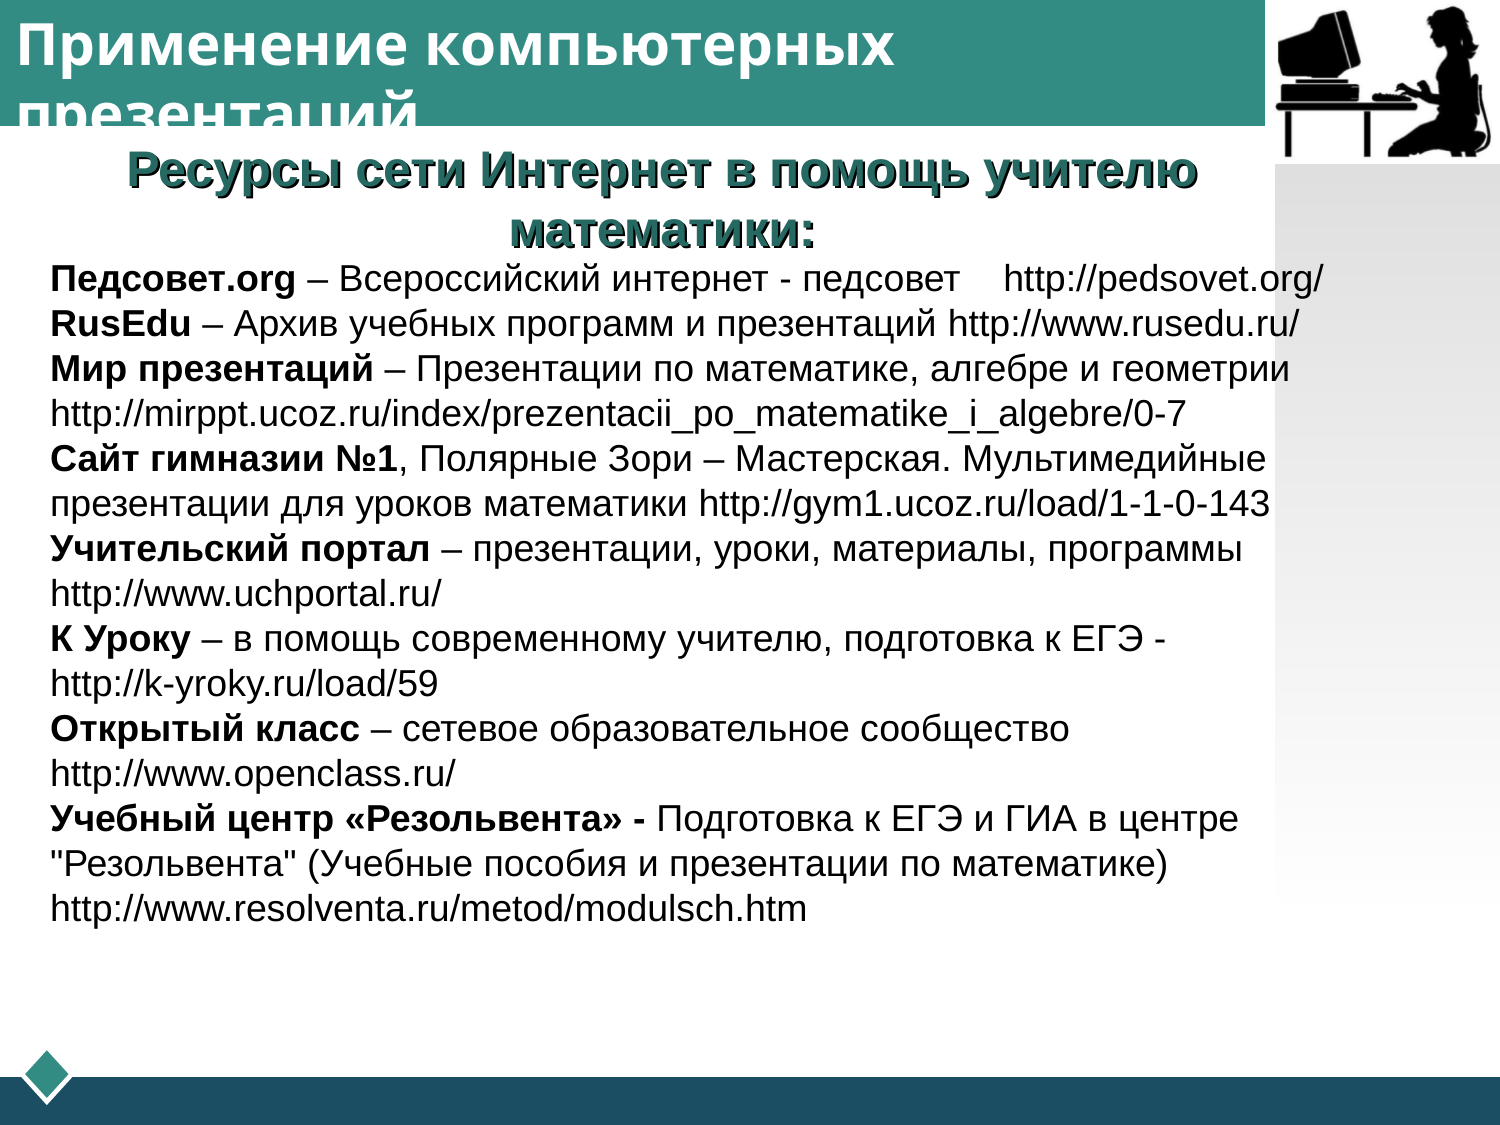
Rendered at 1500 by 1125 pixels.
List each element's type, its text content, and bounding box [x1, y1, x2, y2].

text_box Ресурсы сети Интернет в помощь учителю математики: [35, 128, 1290, 246]
text_box Педсовет.org – Всероссийский интернет - педсовет http://pedsovet.org/ RusEdu – Архив учебных программ и презентаций http://www.rusedu.ru/ Мир презентаций – Презентации по математике, алгебре и геометрии http://mirppt.ucoz.ru/index/prezentacii_po_matematike_i_algebre/0-7 Сайт гимназии №1, Полярные Зори – Мастерская. Мультимедийные презентации для уроков математики http://gym1.ucoz.ru/load/1-1-0-143 Учительский портал – презентации, уроки, материалы, программы http://www.uchportal.ru/ К Уроку – в помощь современному учителю, подготовка к ЕГЭ - http://k-yroky.ru/load/59 Открытый класс – сетевое образовательное сообщество http://www.openclass.ru/ Учебный центр «Резольвента» - Подготовка к ЕГЭ и ГИА в центре "Резольвента" (Учебные пособия и презентации по математике) http://www.resolventa.ru/metod/modulsch.htm [35, 246, 1442, 989]
picture [1265, 0, 1500, 164]
title Применение компьютерных презентаций [0, 0, 1265, 116]
